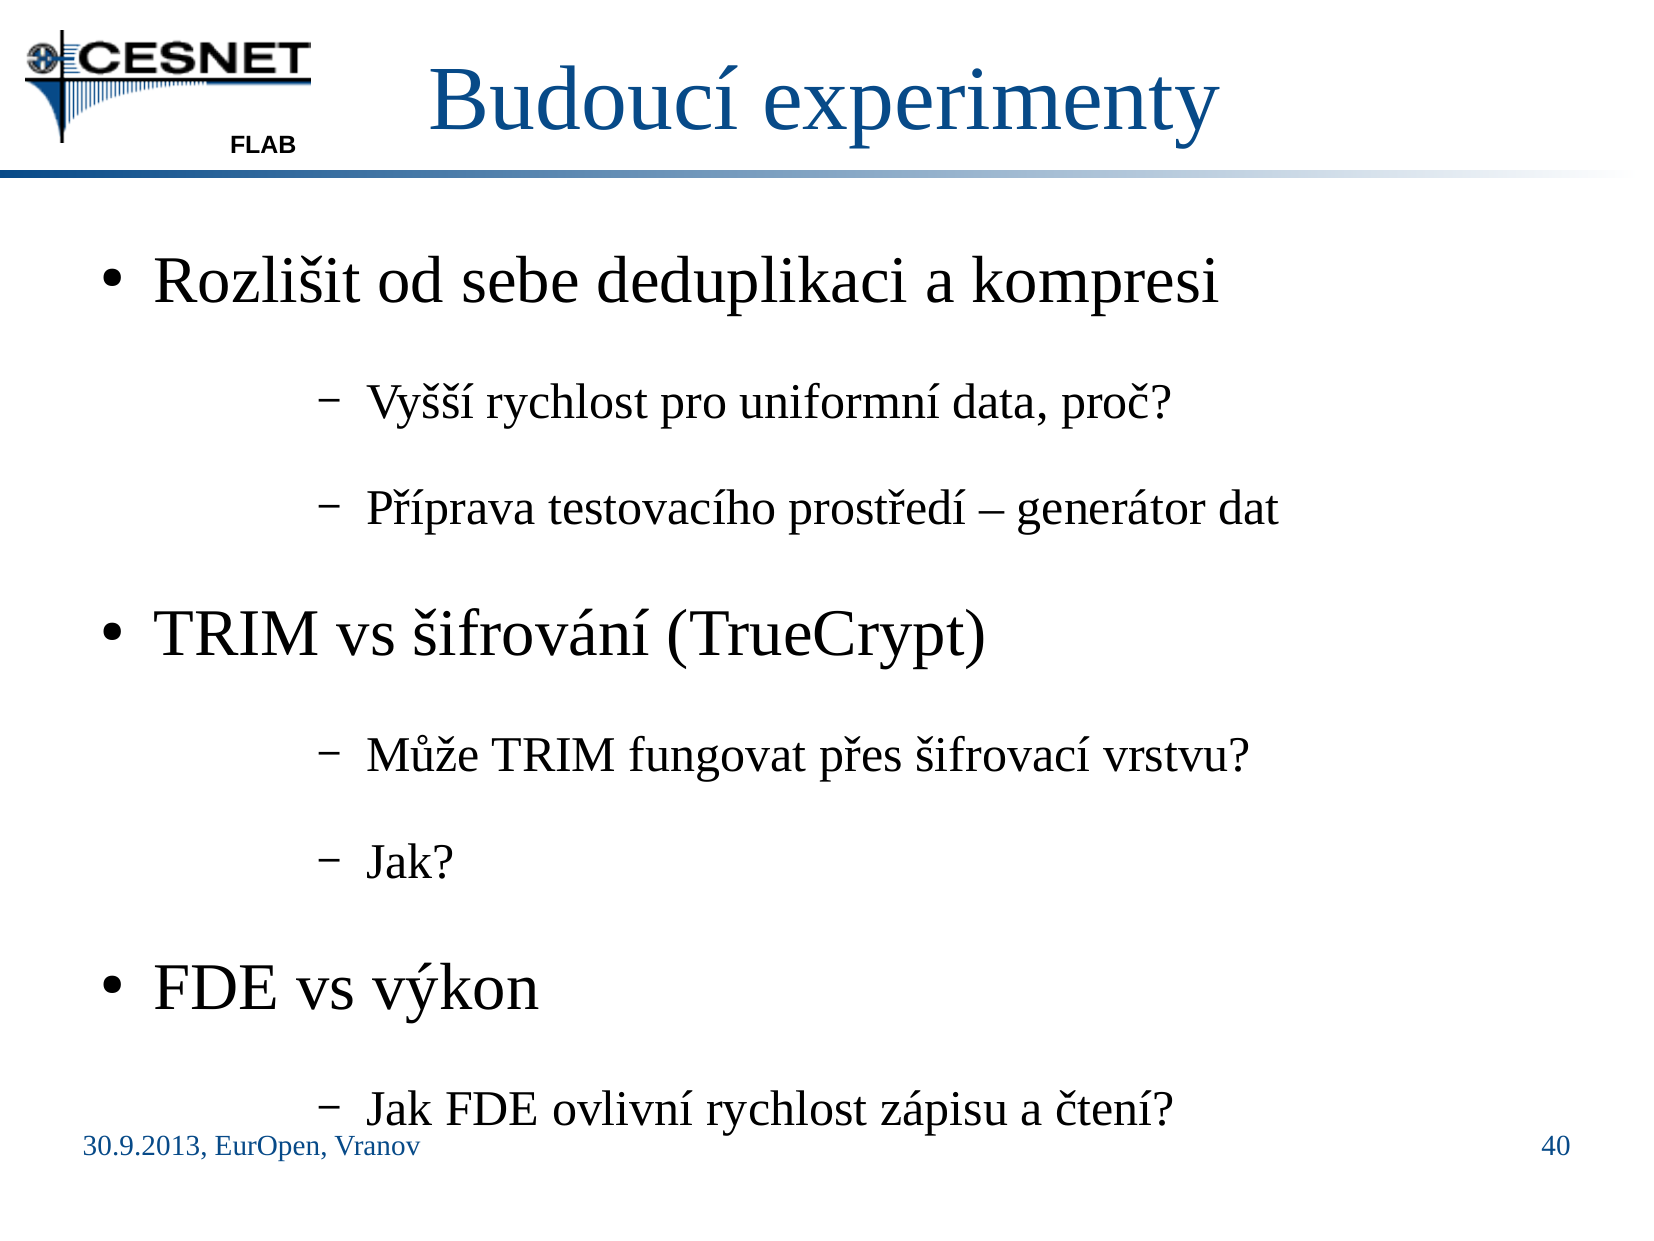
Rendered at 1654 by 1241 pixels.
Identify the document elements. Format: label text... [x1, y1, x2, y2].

list Rozlišit od sebe deduplikaci a kompresi Vyšší rychlost pro uniformní data, proč? Příprava testovacího prostředí – generátor dat TRIM vs šifrování (TrueCrypt) Může TRIM fungovat přes šifrovací vrstvu? Jak? FDE vs výkon Jak FDE ovlivní rychlost zápisu a čtení? [82, 205, 1571, 1104]
title Budoucí experimenty [79, 47, 1571, 150]
picture [25, 30, 311, 143]
